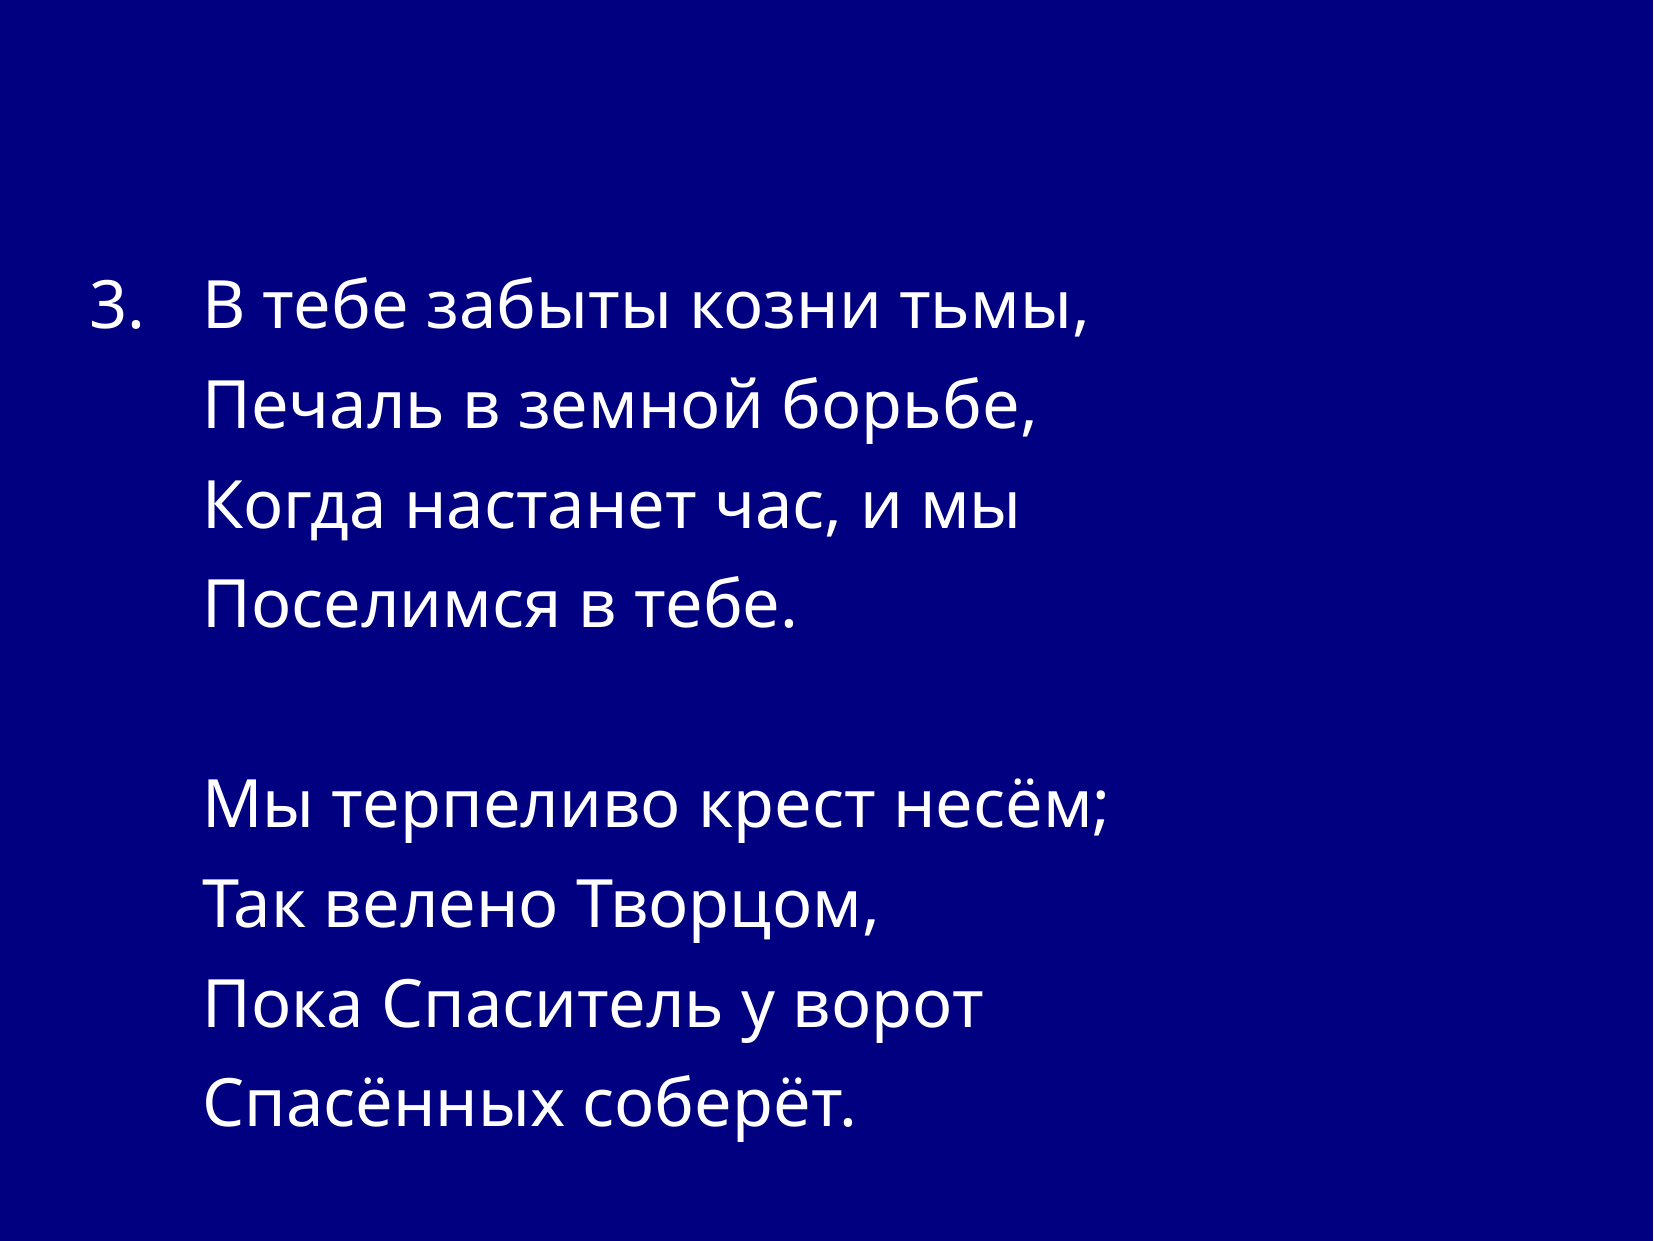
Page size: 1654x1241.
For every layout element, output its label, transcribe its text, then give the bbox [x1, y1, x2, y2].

text_box 3. В тебе забыты козни тьмы, Печаль в земной борьбе, Когда настанет час, и мы Поселимся в тебе. Мы терпеливо крест несём; Так велено Творцом, Пока Спаситель у ворот Спасённых соберёт. [75, 150, 1576, 1163]
